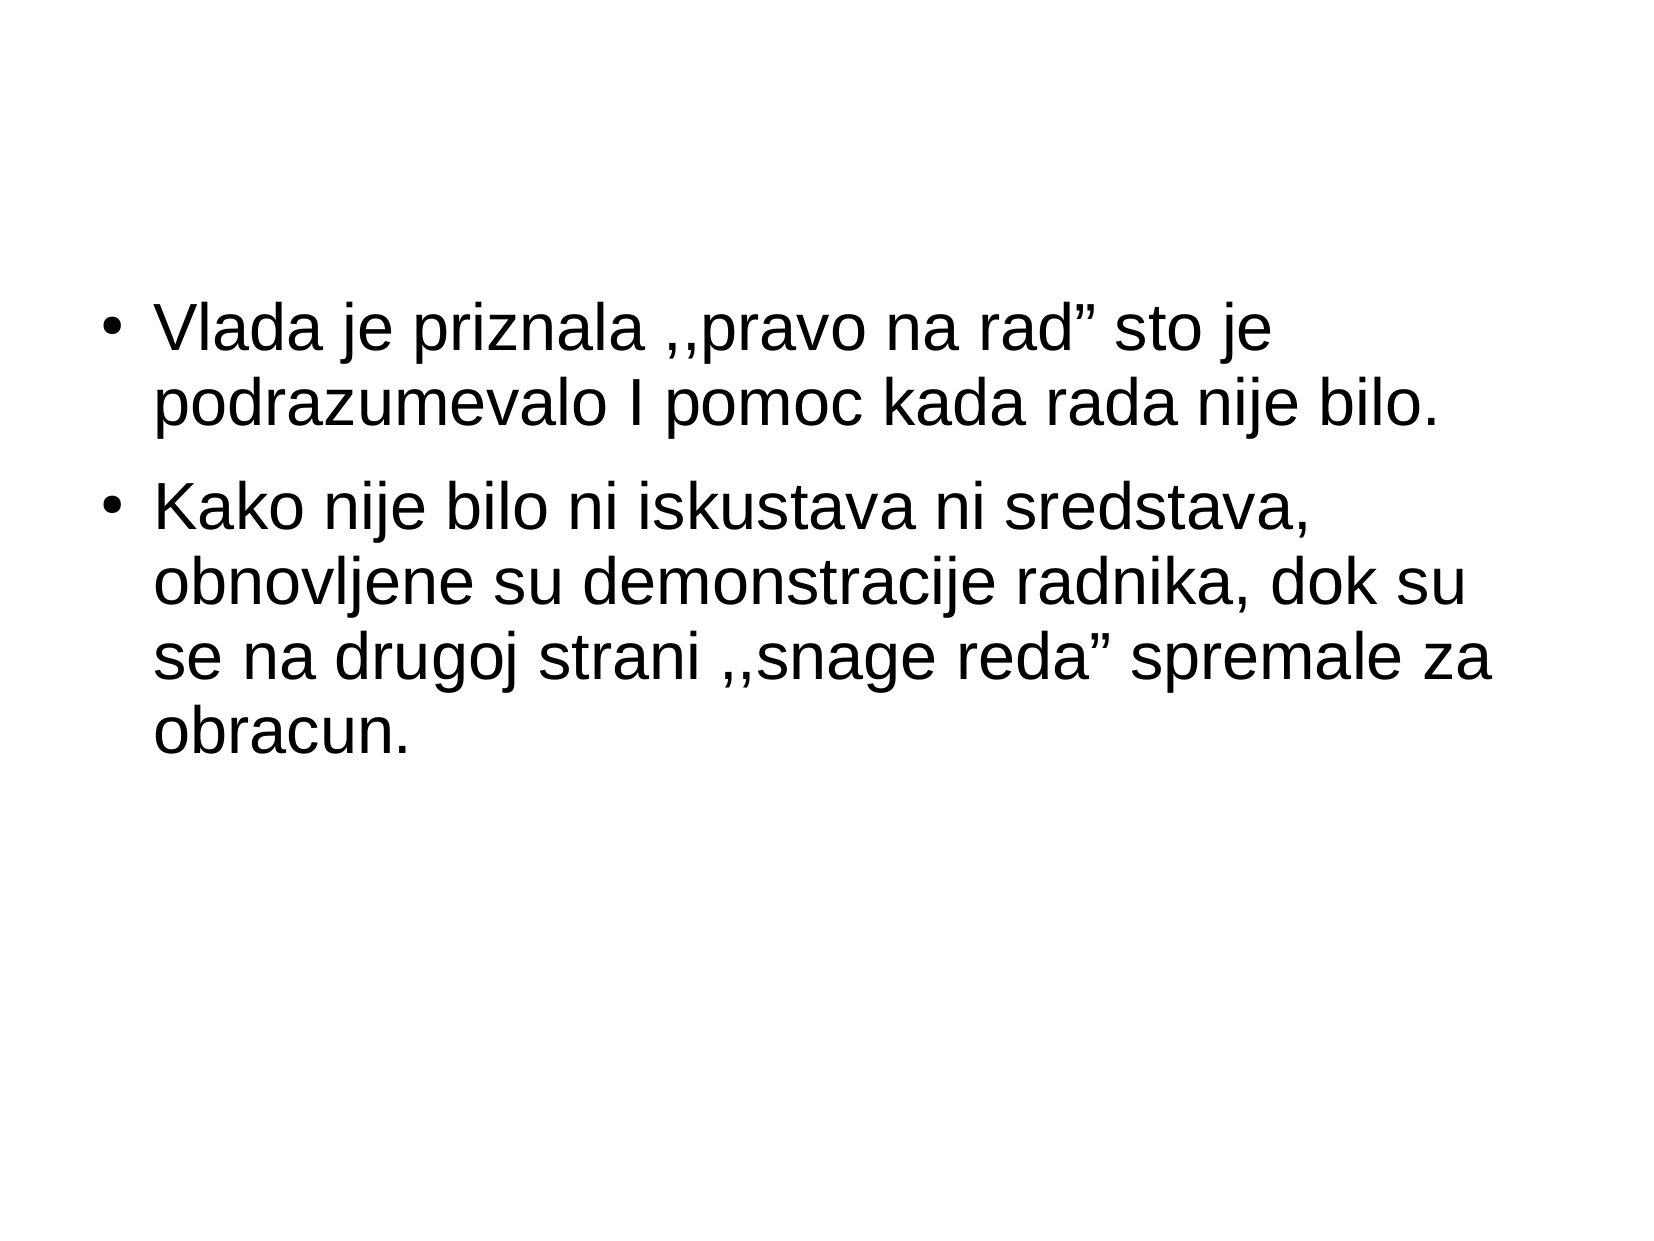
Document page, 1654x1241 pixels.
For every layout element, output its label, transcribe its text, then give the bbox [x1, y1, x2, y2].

list Vlada je priznala ,,pravo na rad” sto je podrazumevalo I pomoc kada rada nije bilo. Kako nije bilo ni iskustava ni sredstava, obnovljene su demonstracije radnika, dok su se na drugoj strani ,,snage reda” spremale za obracun. [82, 290, 1538, 1010]
